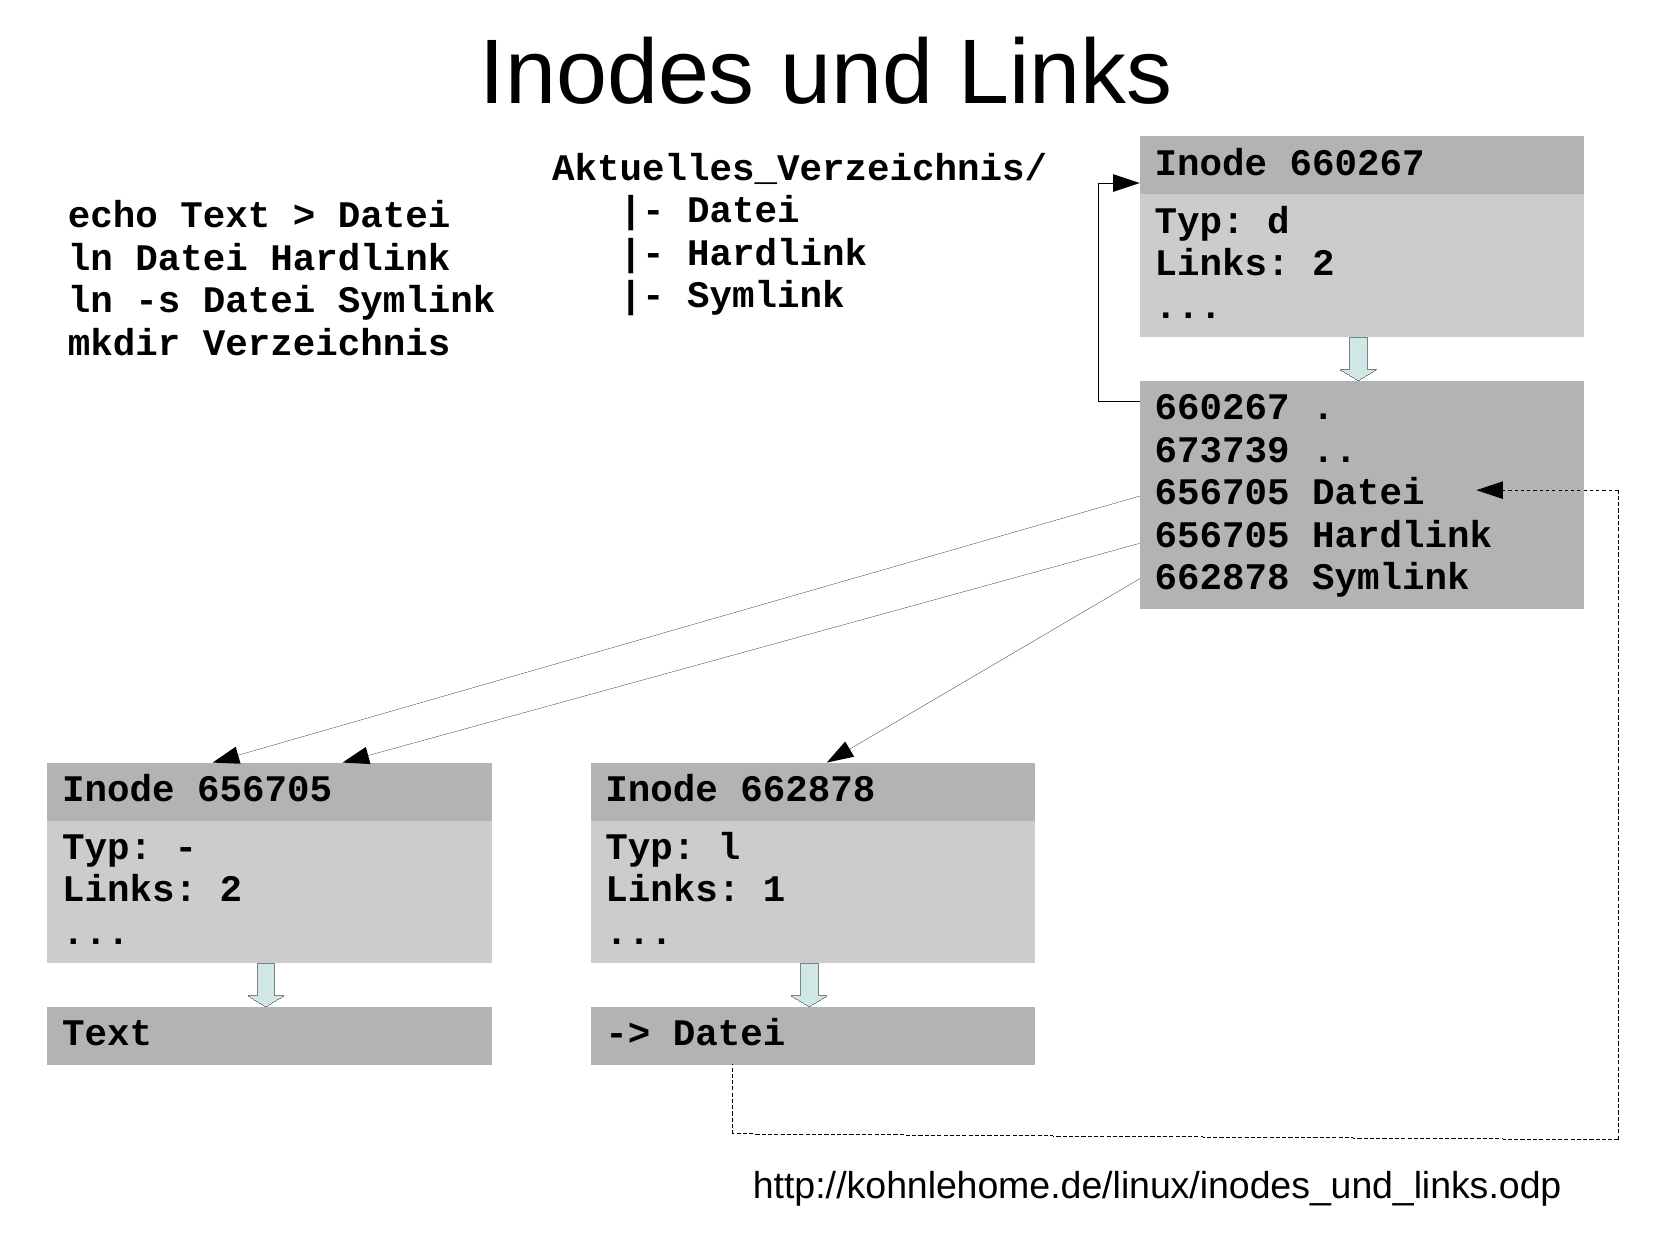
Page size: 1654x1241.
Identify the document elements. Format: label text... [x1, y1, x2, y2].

text_box [791, 963, 827, 1007]
table_cell Typ: d Links: 2 ... [1140, 194, 1584, 337]
table_header Inode 662878 [591, 763, 1035, 821]
table_header Inode 660267 [1140, 136, 1584, 194]
table_header Inode 656705 [47, 763, 492, 821]
text_box echo Text > Datei ln Datei Hardlink ln -s Datei Symlink mkdir Verzeichnis [53, 188, 511, 459]
title Inodes und Links [82, 20, 1571, 124]
text_box Aktuelles_Verzeichnis/ |- Datei |- Hardlink |- Symlink [537, 141, 1063, 327]
table_cell Typ: l Links: 1 ... [591, 821, 1035, 963]
text_box [1340, 337, 1377, 381]
table_header Text [47, 1007, 492, 1065]
text_box http://kohnlehome.de/linux/inodes_und_links.odp [738, 1157, 1577, 1215]
table_header 660267 . 673739 .. 656705 Datei 656705 Hardlink 662878 Symlink [1140, 381, 1584, 609]
text_box [248, 963, 284, 1007]
table_header -> Datei [591, 1007, 1035, 1065]
table_cell Typ: - Links: 2 ... [47, 821, 492, 963]
